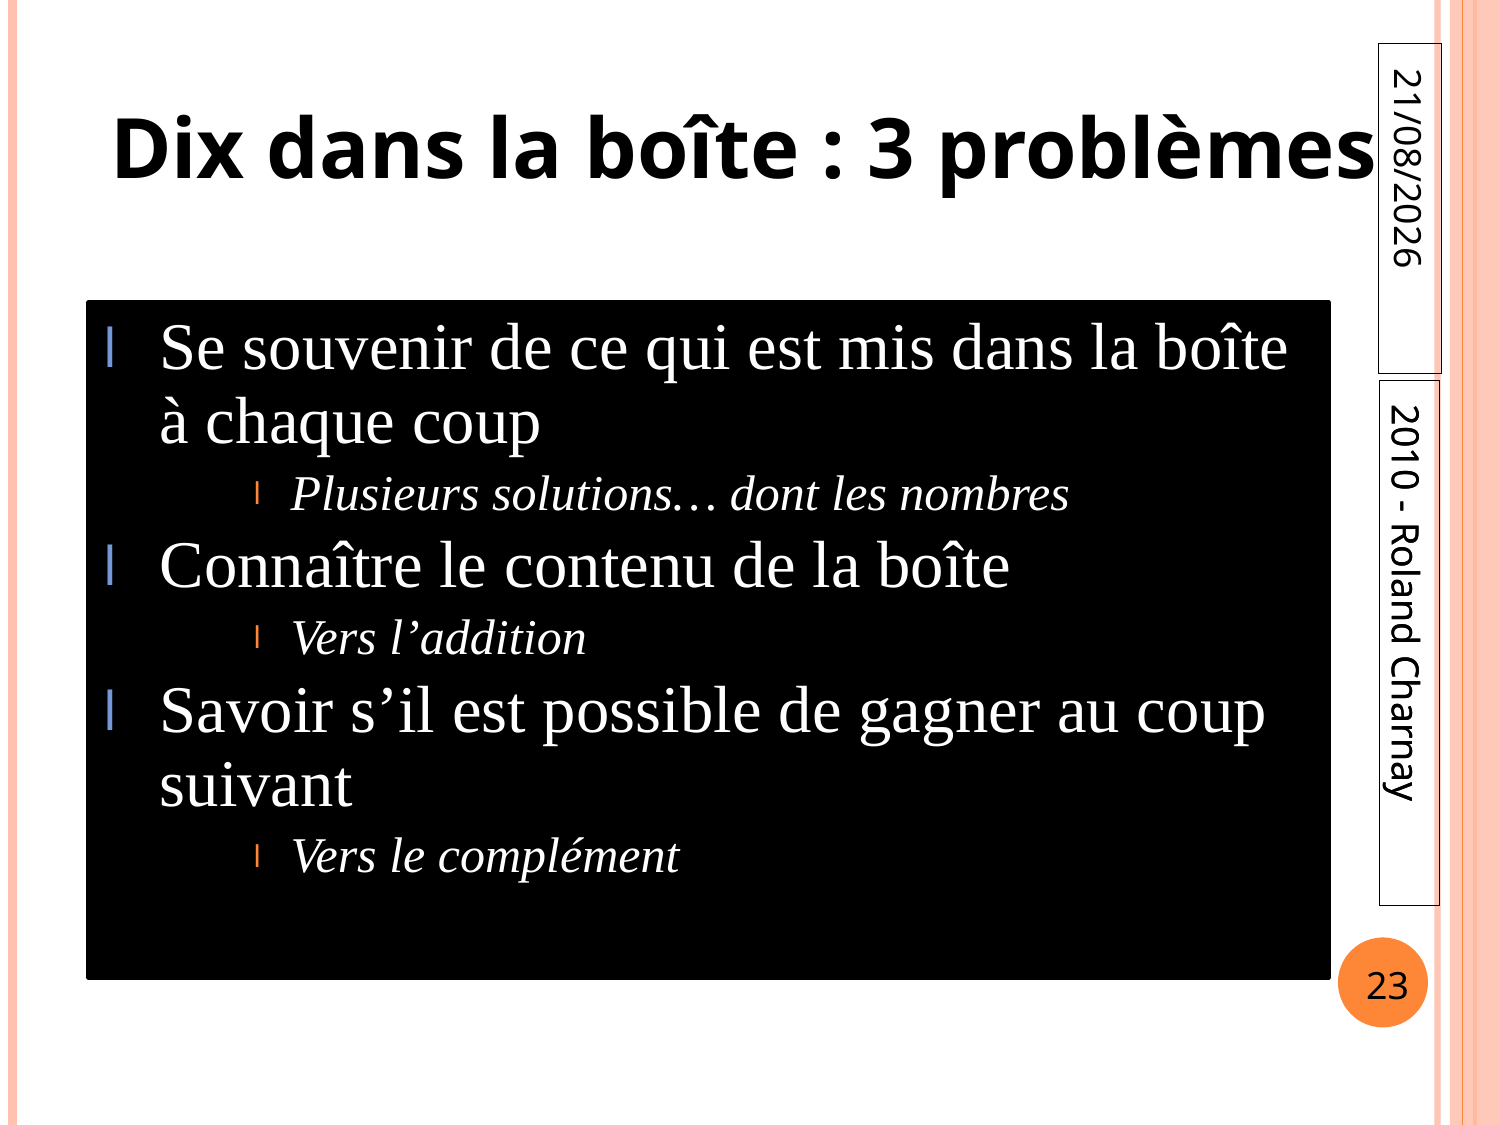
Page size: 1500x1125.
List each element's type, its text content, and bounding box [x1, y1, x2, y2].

text_box <numéro> [1351, 952, 1452, 1038]
text_box Se souvenir de ce qui est mis dans la boîte à chaque coup Plusieurs solutions… dont les nombres Connaître le contenu de la boîte Vers l’addition Savoir s’il est possible de gagner au coup suivant Vers le complément [88, 302, 1329, 978]
footer 2010 - Roland Charnay [1379, 380, 1440, 906]
text_box Dix dans la boîte : 3 problèmes [70, 81, 1417, 299]
